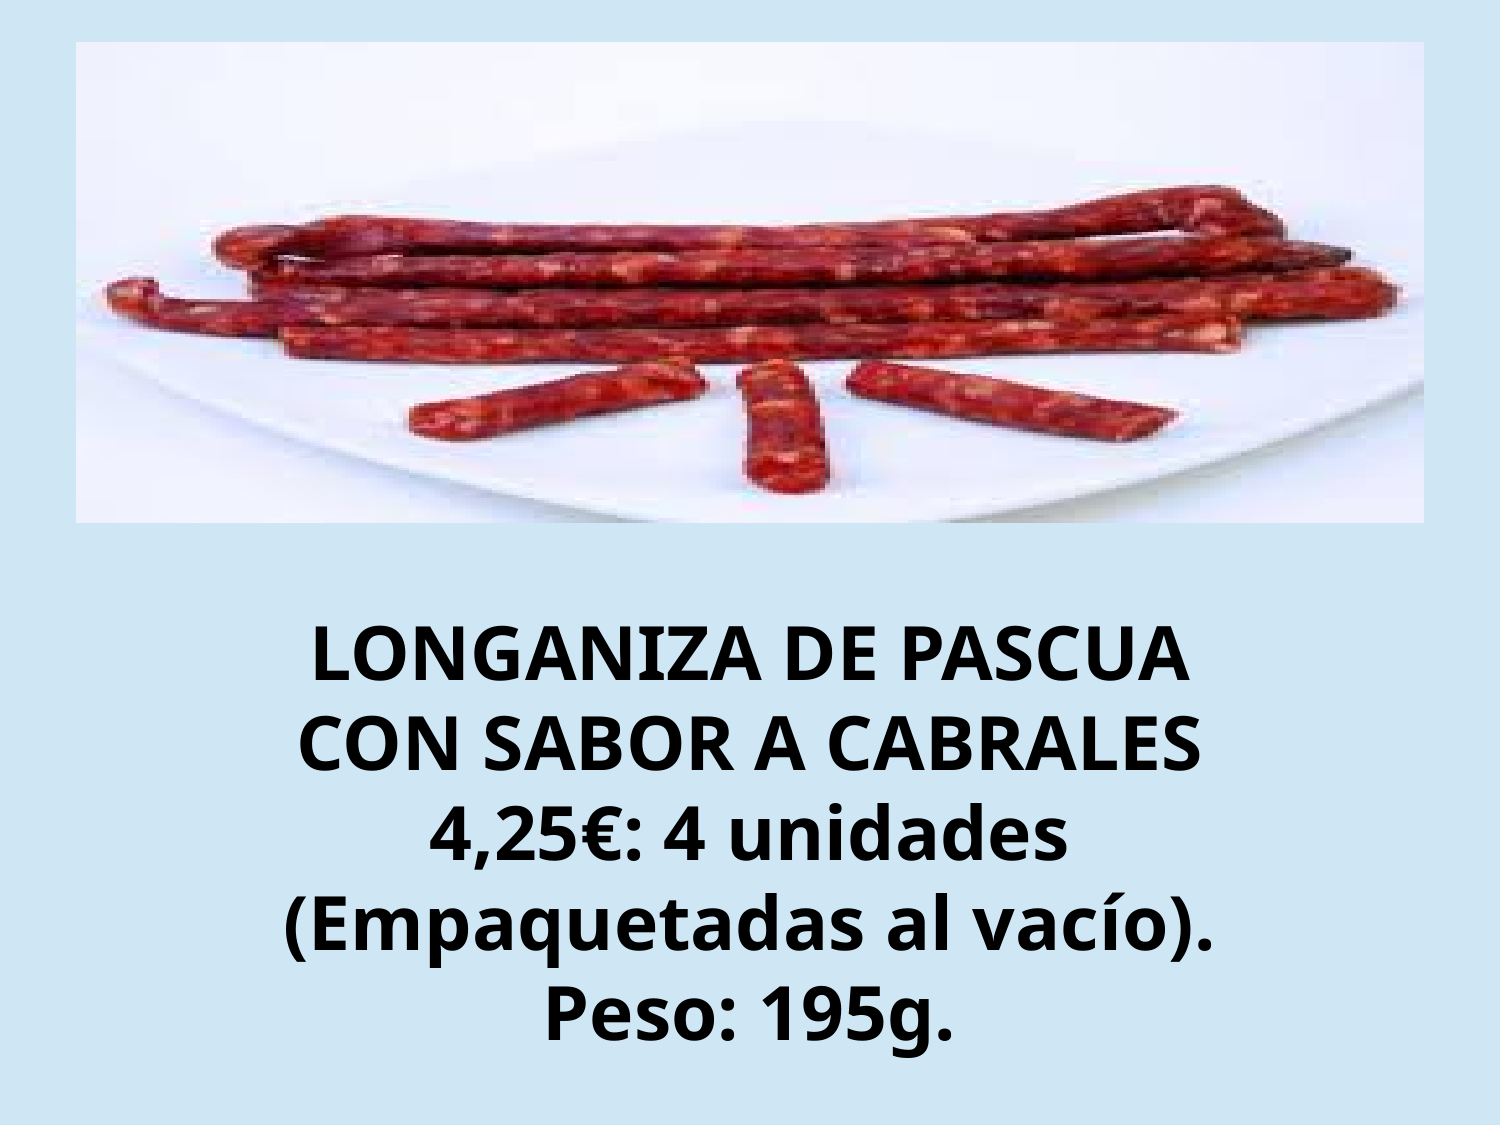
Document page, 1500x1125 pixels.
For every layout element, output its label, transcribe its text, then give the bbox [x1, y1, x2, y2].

title [69, 224, 1420, 525]
subtitle LONGANIZA DE PASCUA CON SABOR A CABRALES 4,25€: 4 unidades (Empaquetadas al vacío). Peso: 195g. [225, 597, 1275, 1012]
picture [76, 42, 1424, 523]
